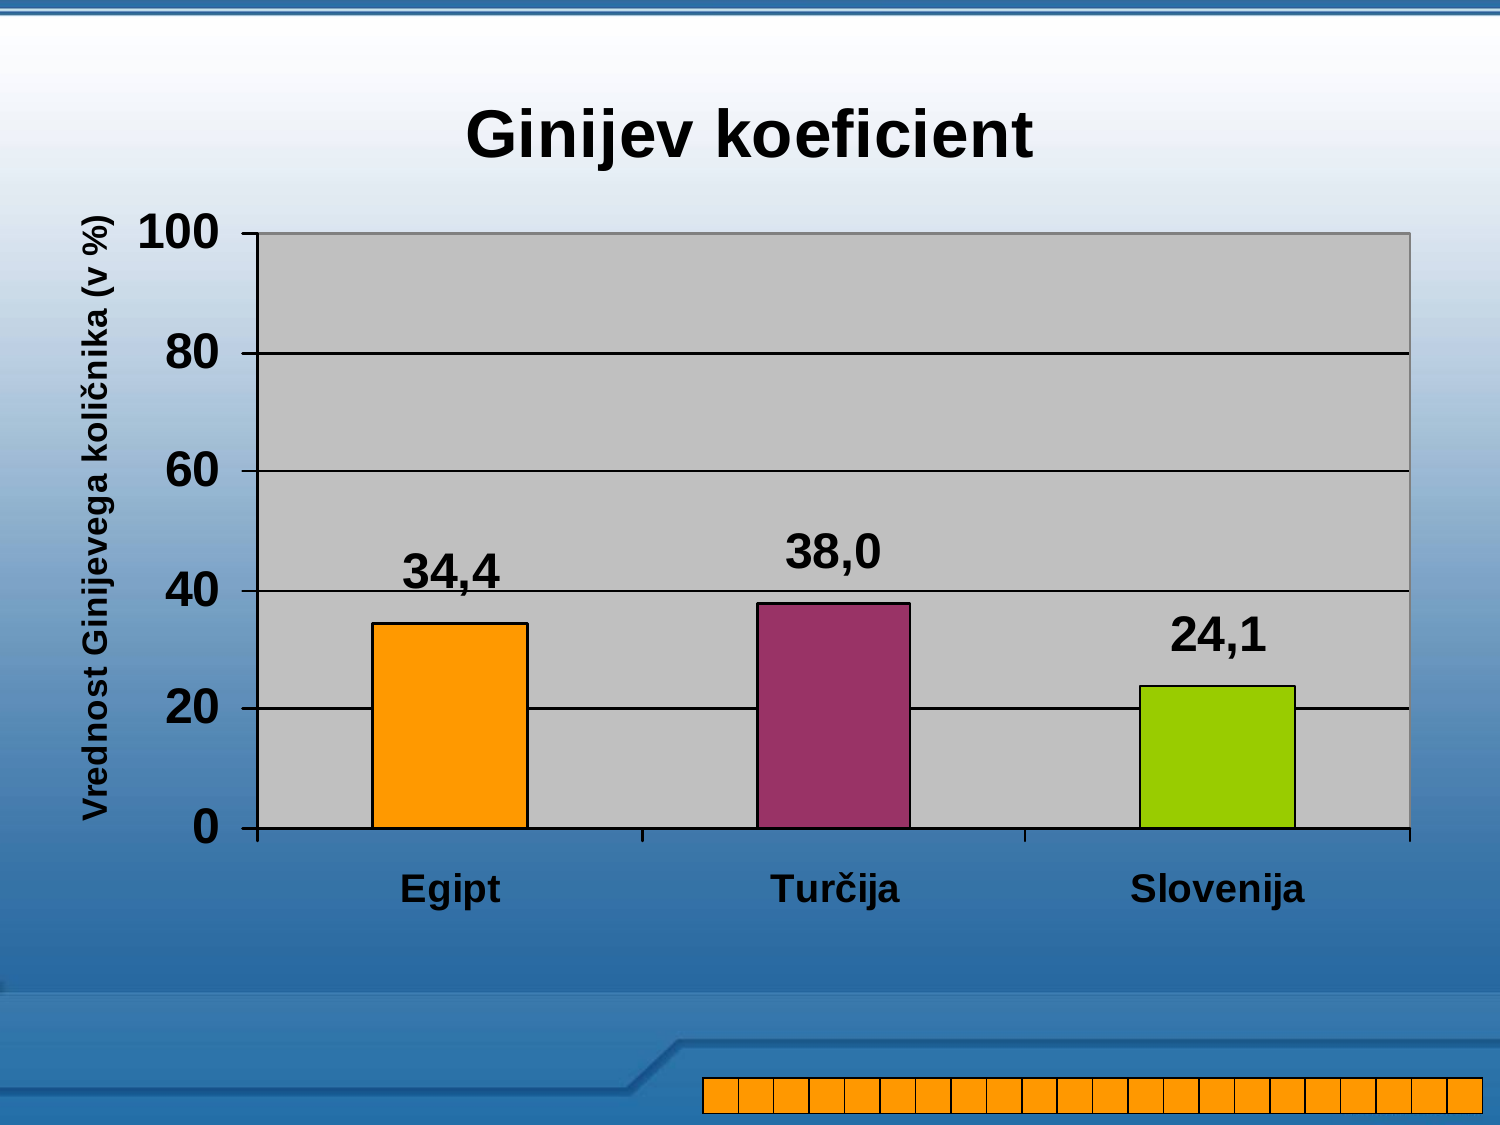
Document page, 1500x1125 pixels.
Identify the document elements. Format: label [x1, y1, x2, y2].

text_box [0, 31, 1500, 977]
text_box [702, 1077, 1483, 1114]
picture [0, 0, 1500, 31]
picture [0, 977, 1500, 1125]
